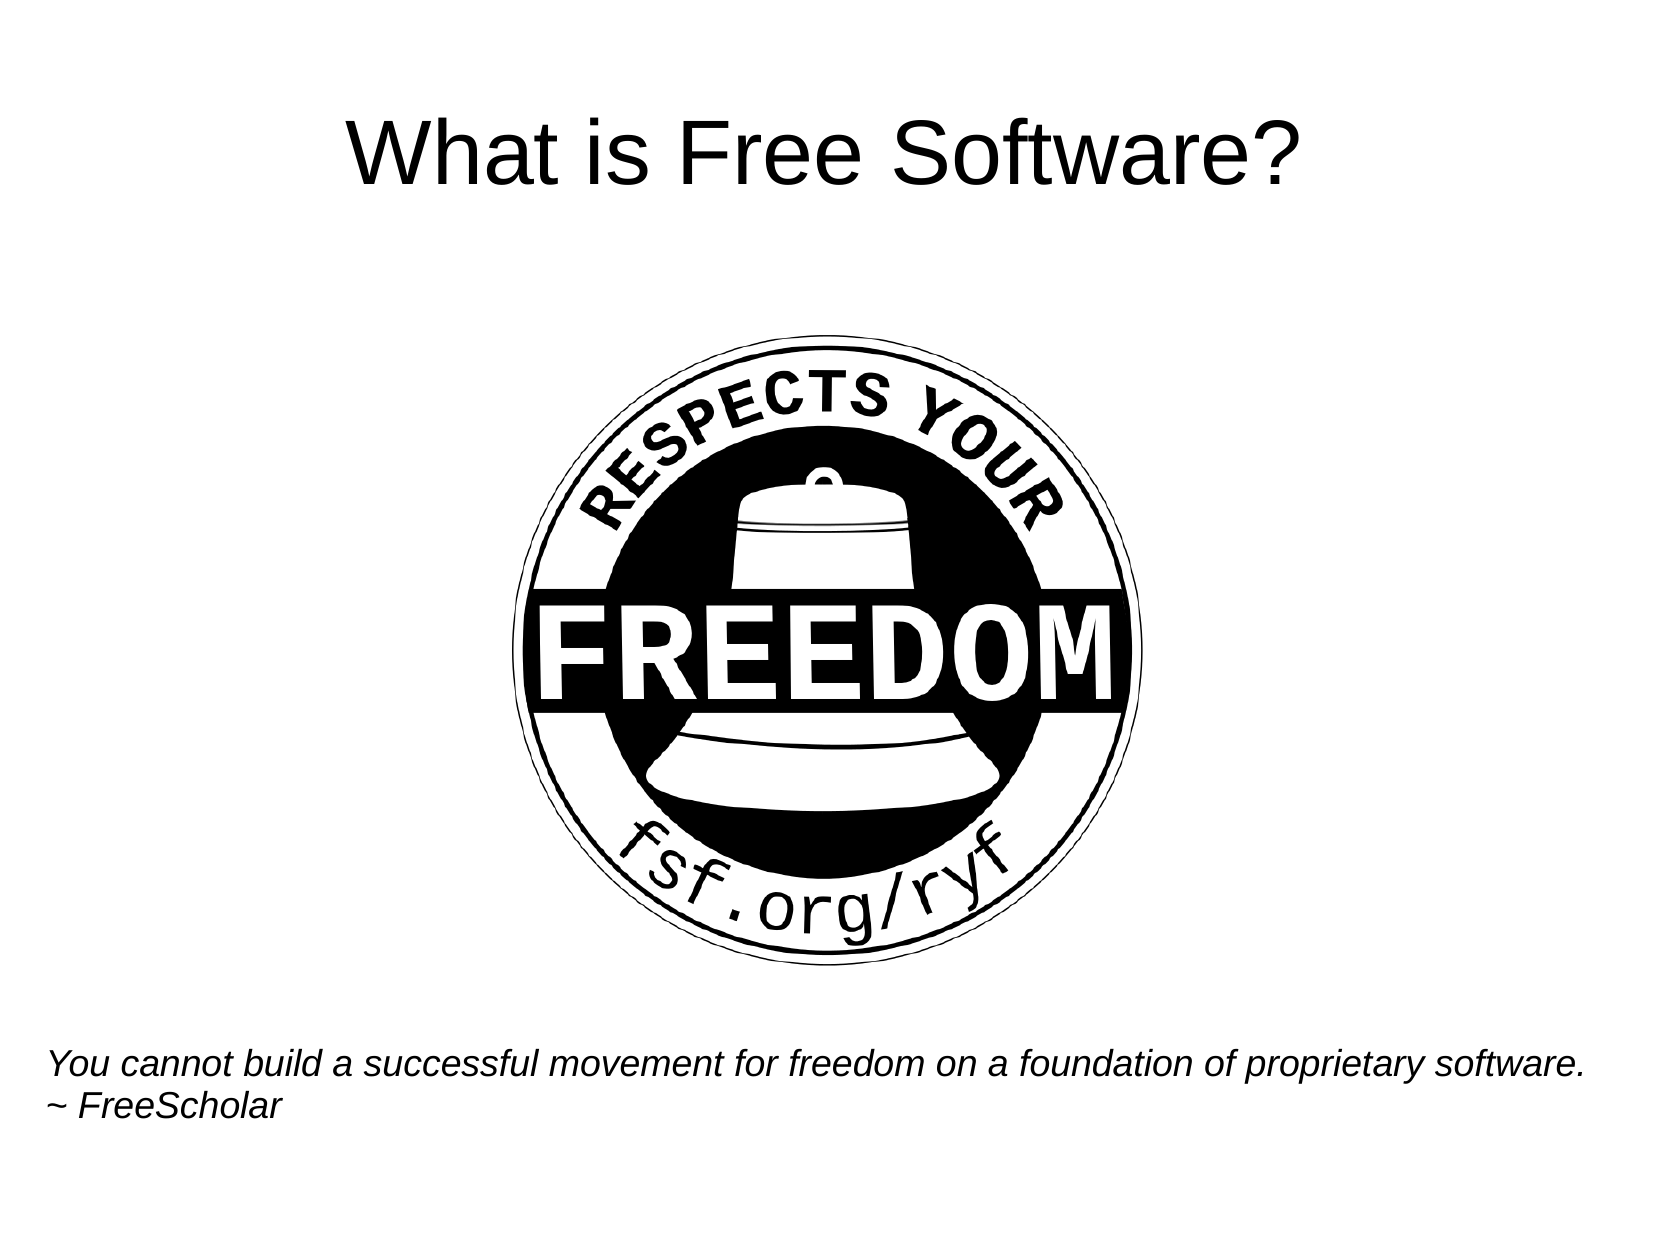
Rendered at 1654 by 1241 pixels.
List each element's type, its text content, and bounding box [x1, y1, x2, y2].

text_box You cannot build a successful movement for freedom on a foundation of proprietary software. ~ FreeScholar [30, 1035, 1630, 1135]
picture [467, 290, 1187, 1010]
title What is Free Software? [11, 49, 1639, 257]
